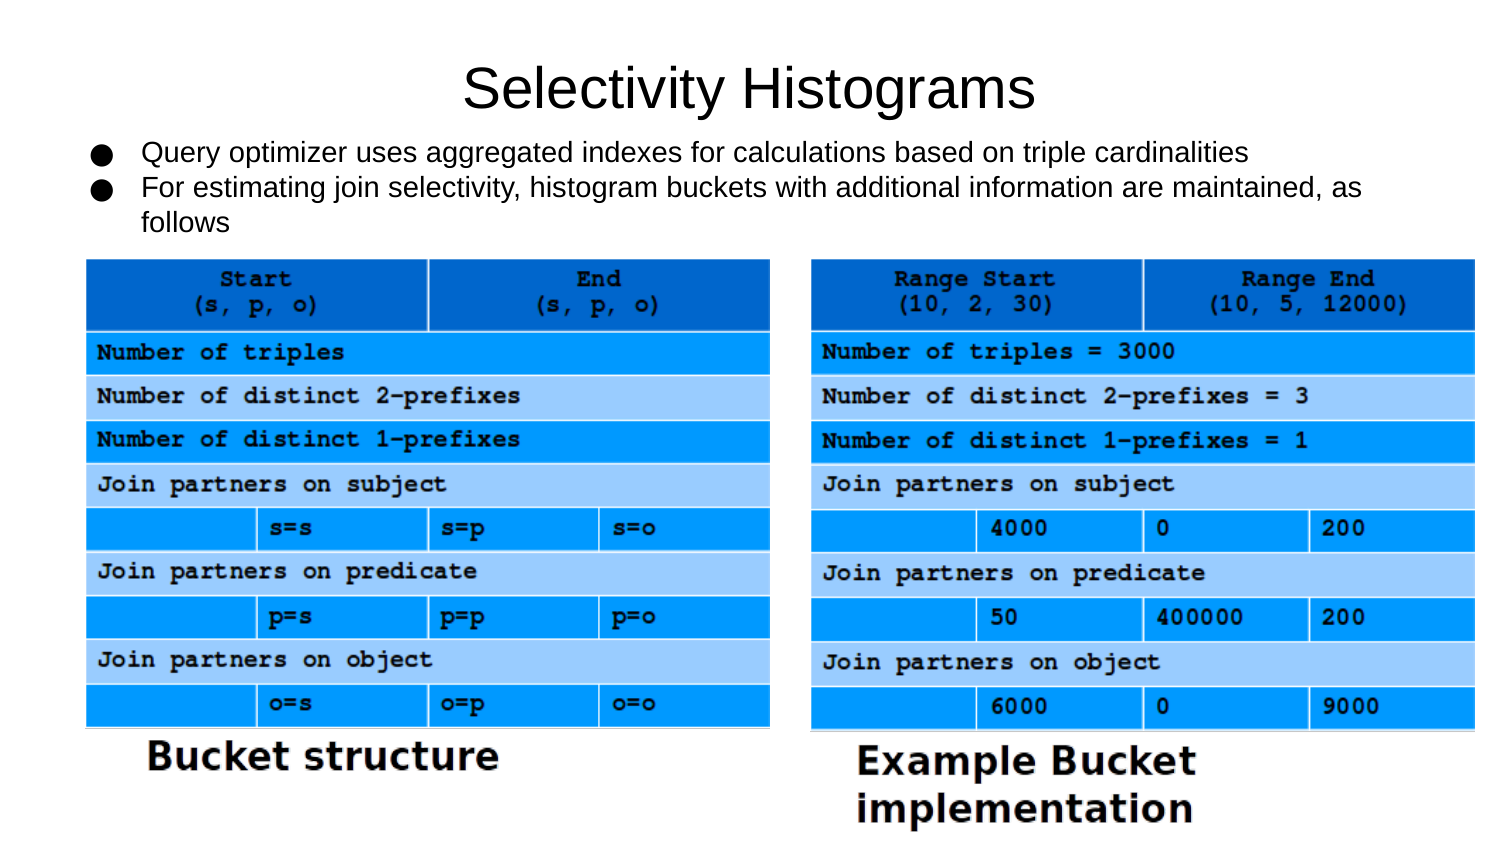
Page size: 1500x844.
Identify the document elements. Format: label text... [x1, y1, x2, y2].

text_box Query optimizer uses aggregated indexes for calculations based on triple cardinalities For estimating join selectivity, histogram buckets with additional information are maintained, as follows [51, 118, 1449, 284]
text_box Selectivity Histograms [51, 35, 1449, 118]
picture [810, 258, 1475, 839]
picture [85, 258, 770, 787]
